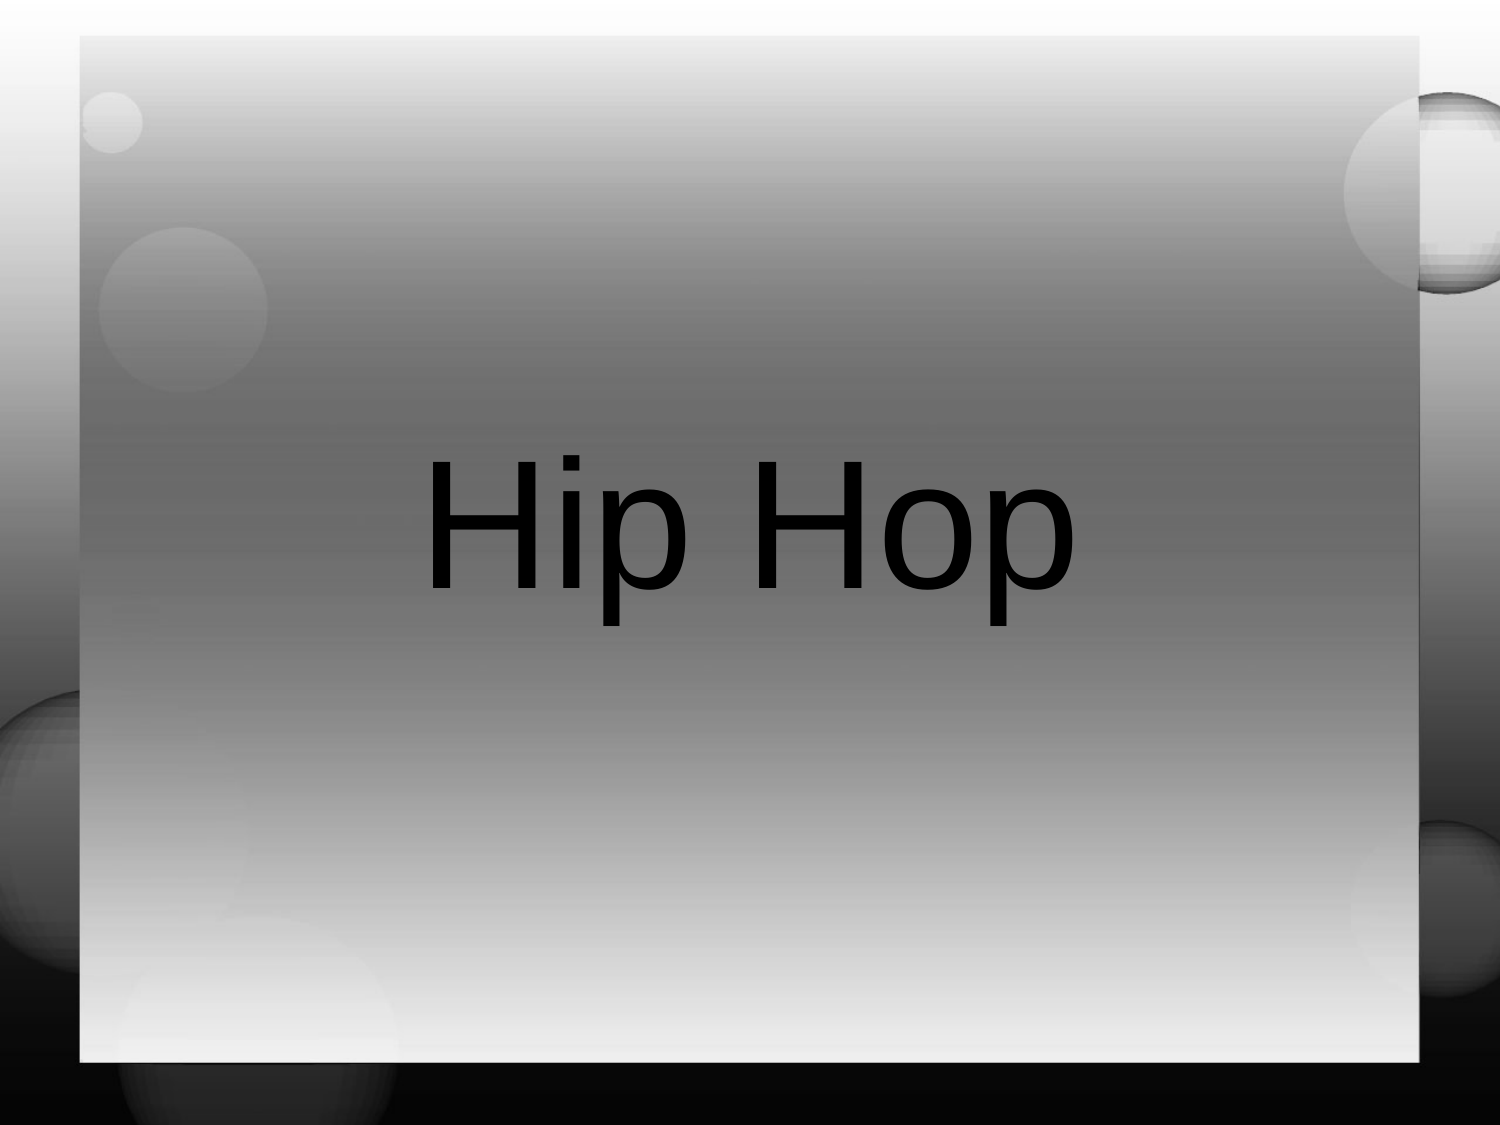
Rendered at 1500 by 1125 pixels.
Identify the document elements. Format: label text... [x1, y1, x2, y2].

picture [0, 0, 1500, 1125]
subtitle Hip Hop [75, 44, 1425, 1006]
